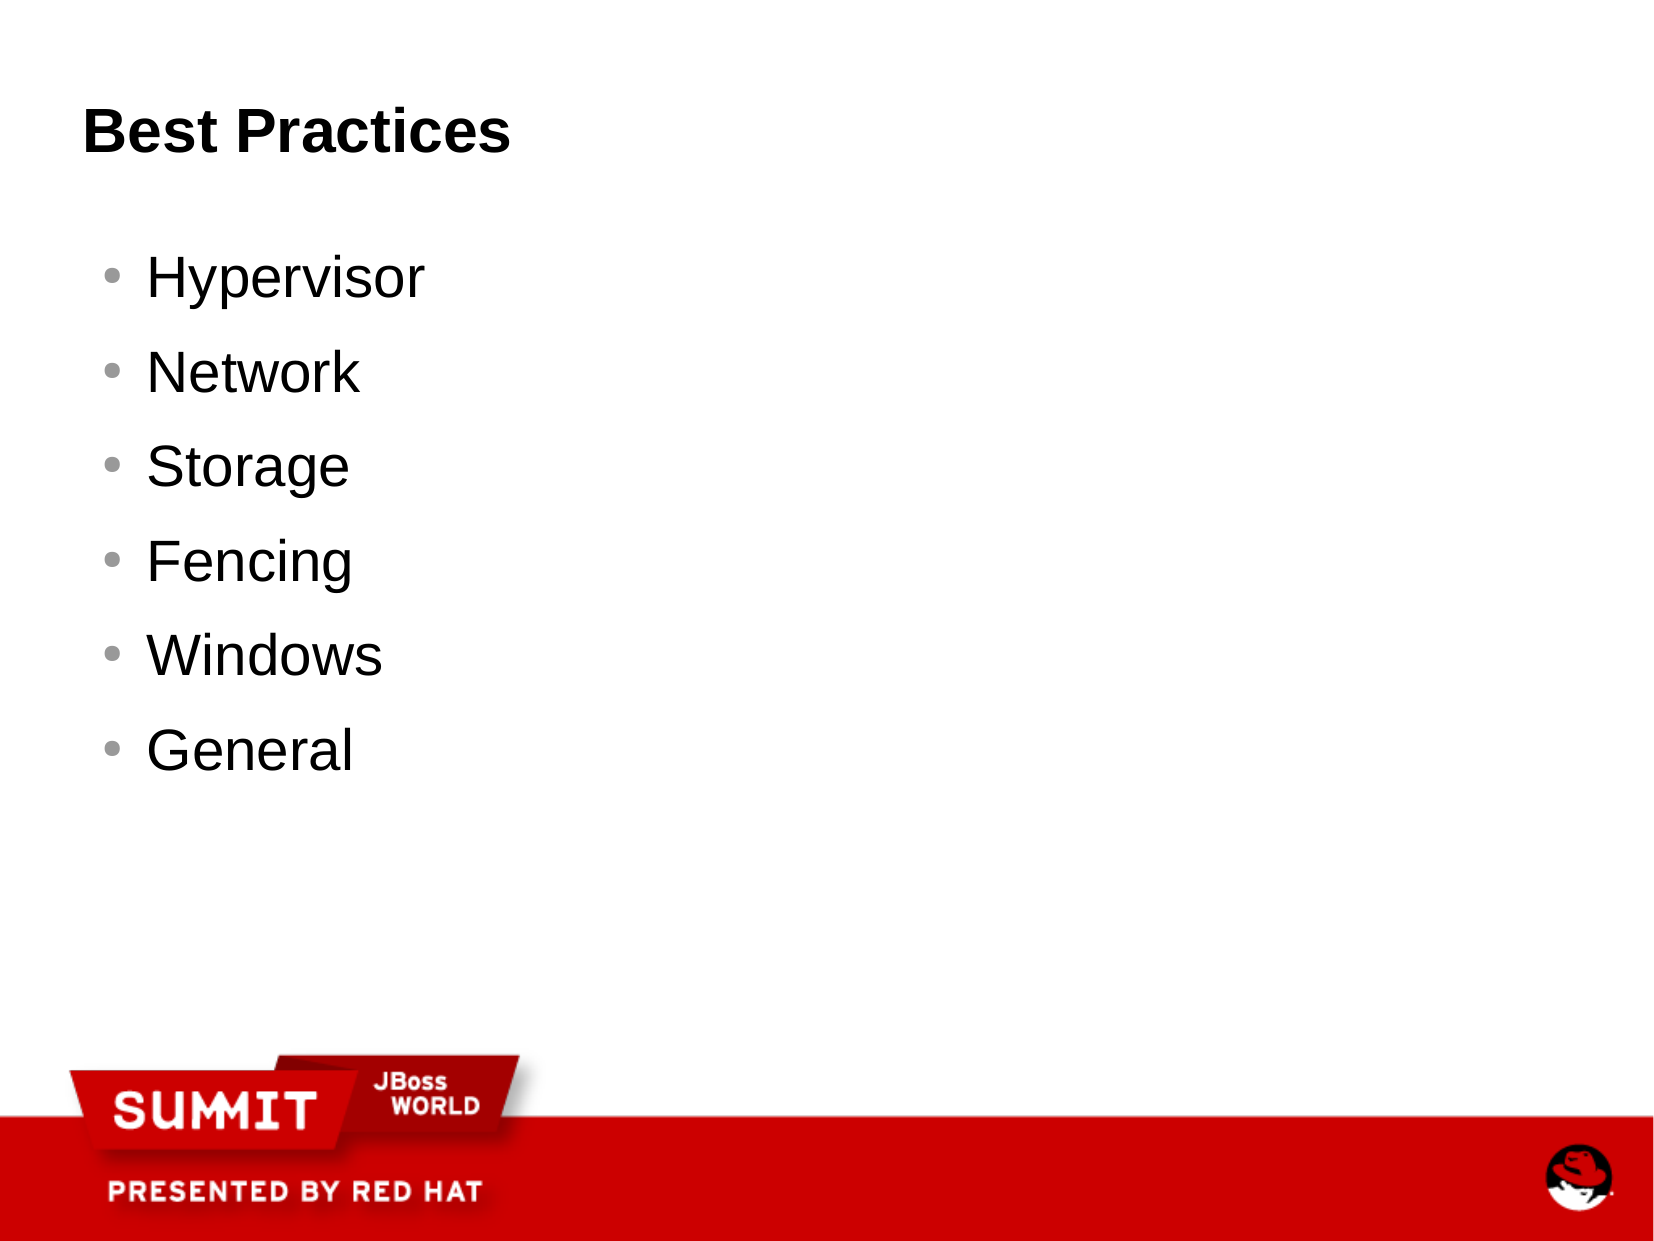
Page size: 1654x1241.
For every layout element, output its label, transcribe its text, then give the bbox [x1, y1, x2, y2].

title Best Practices [82, 45, 1571, 218]
list Hypervisor Network Storage Fencing Windows General [86, 244, 1576, 1024]
picture [0, 1043, 1654, 1241]
